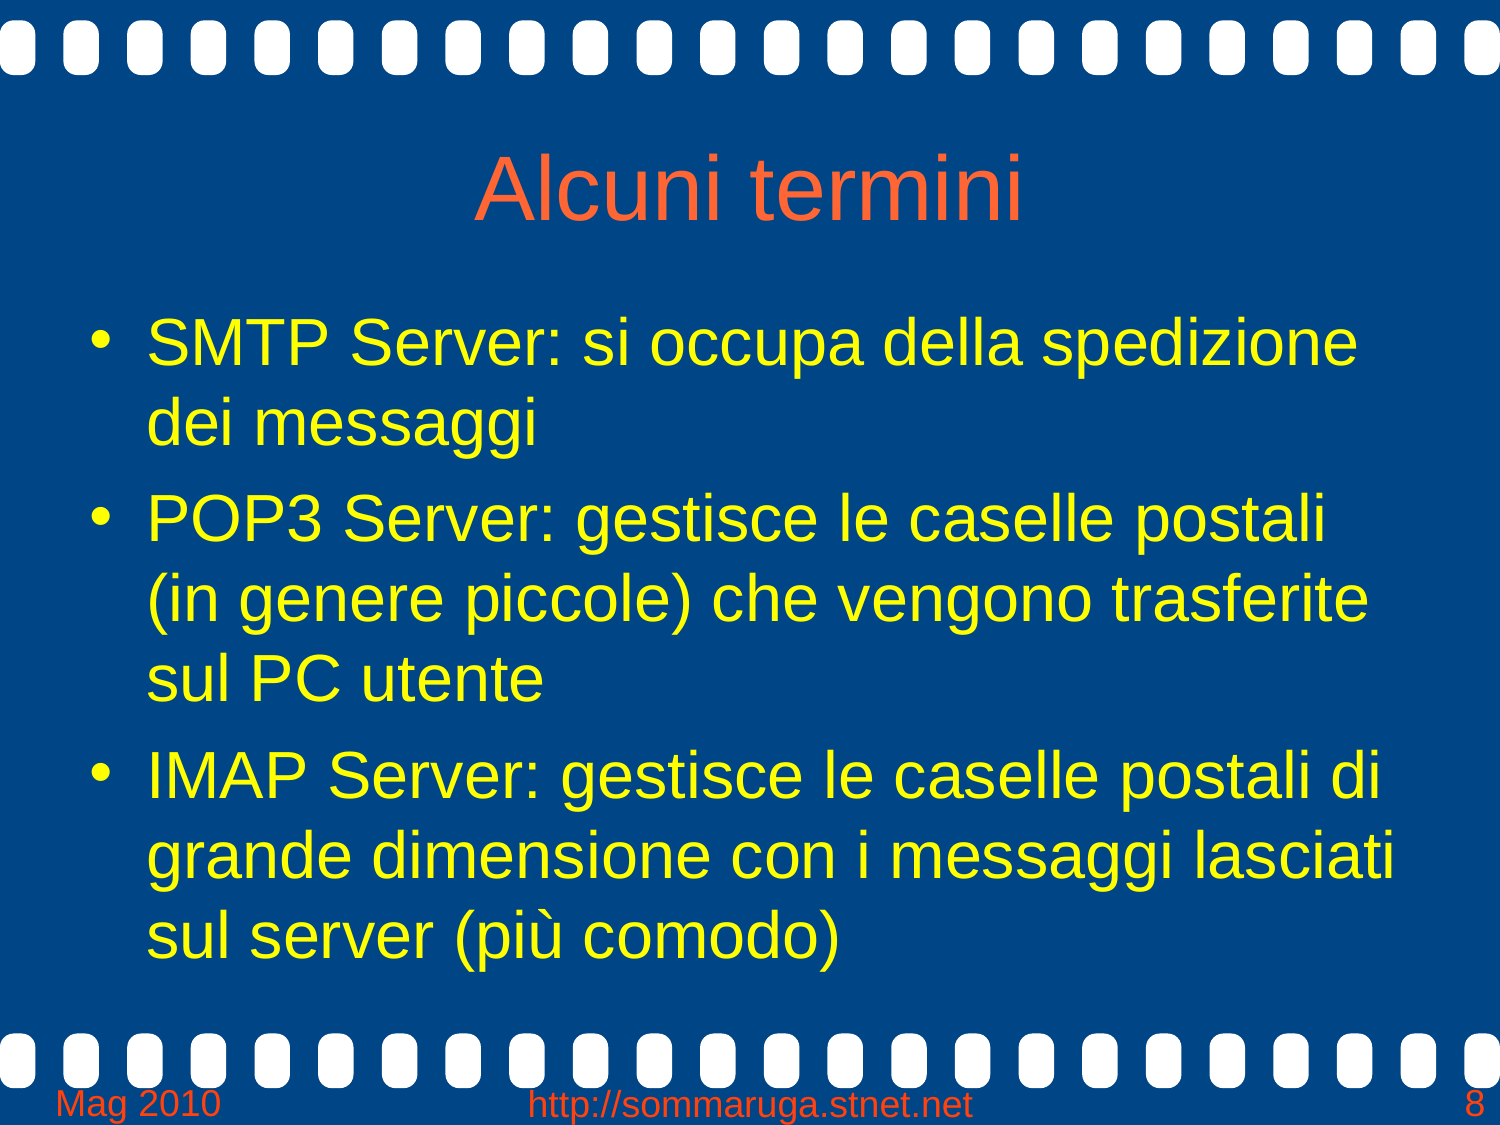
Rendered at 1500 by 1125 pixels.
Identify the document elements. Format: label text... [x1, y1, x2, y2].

title Alcuni termini [75, 58, 1426, 290]
list SMTP Server: si occupa della spedizione dei messaggi POP3 Server: gestisce le caselle postali (in genere piccole) che vengono trasferite sul PC utente IMAP Server: gestisce le caselle postali di grande dimensione con i messaggi lasciati sul server (più comodo) [75, 290, 1426, 1021]
